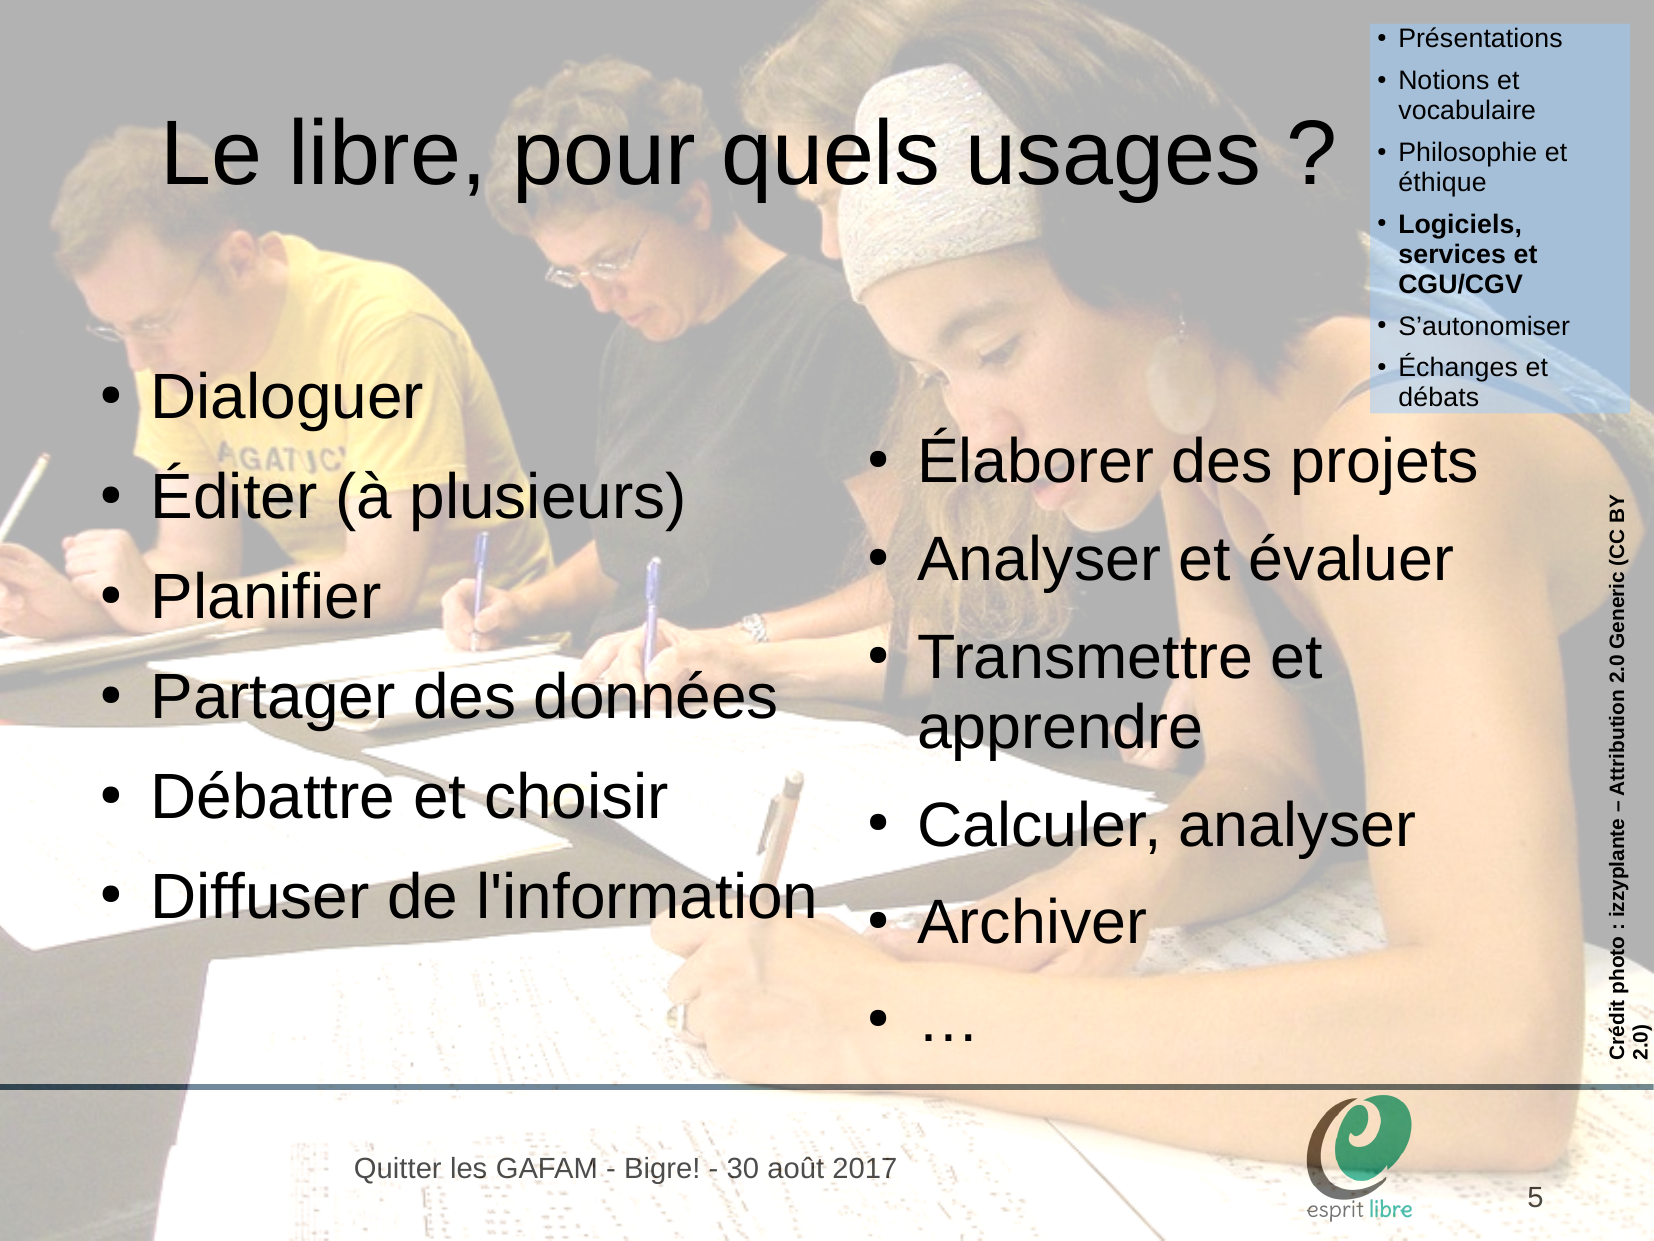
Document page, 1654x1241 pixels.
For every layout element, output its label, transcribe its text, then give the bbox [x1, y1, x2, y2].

list Élaborer des projets Analyser et évaluer Transmettre et apprendre Calculer, analyser Archiver … [850, 426, 1595, 1058]
list Présentations Notions et vocabulaire Philosophie et éthique Logiciels, services et CGU/CGV S’autonomiser Échanges et débats [1370, 23, 1630, 414]
list Dialoguer Éditer (à plusieurs) Planifier Partager des données Débattre et choisir Diffuser de l'information [82, 361, 827, 993]
picture [0, 0, 1654, 1241]
text_box Crédit photo : izzyplante – Attribution 2.0 Generic (CC BY 2.0) [1598, 439, 1654, 1111]
title Le libre, pour quels usages ? [5, 49, 1370, 257]
